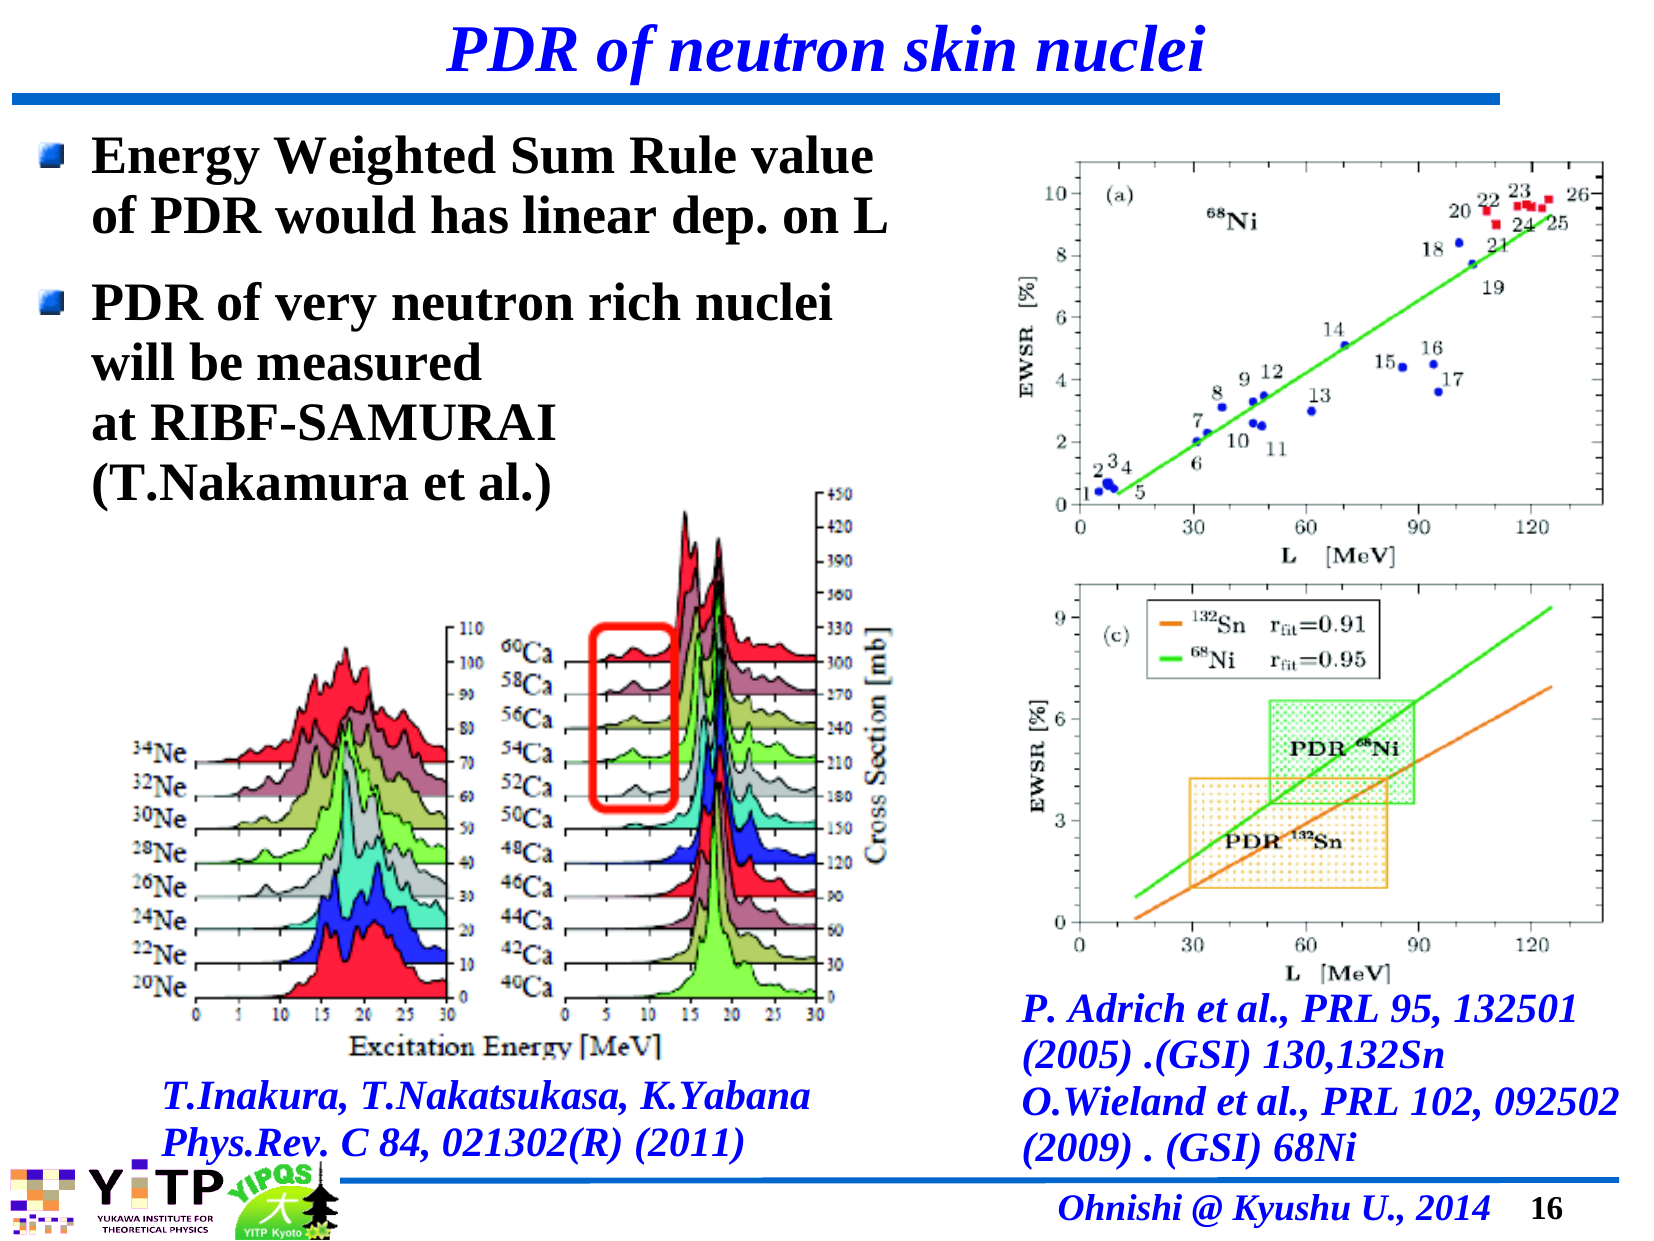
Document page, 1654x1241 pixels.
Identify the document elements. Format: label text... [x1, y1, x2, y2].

list Energy Weighted Sum Rule value of PDR would has linear dep. on L PDR of very neutron rich nuclei will be measured at RIBF-SAMURAI (T.Nakamura et al.) [20, 124, 1621, 1137]
picture [0, 1154, 340, 1241]
picture [1003, 146, 1621, 986]
text_box T.Inakura, T.Nakatsukasa, K.Yabana Phys.Rev. C 84, 021302(R) (2011) [161, 1072, 813, 1167]
title PDR of neutron skin nuclei [0, 0, 1654, 99]
text_box P. Adrich et al., PRL 95, 132501 (2005) .(GSI) 130,132Sn O.Wieland et al., PRL 102, 092502 (2009) . (GSI) 68Ni [1021, 985, 1621, 1173]
